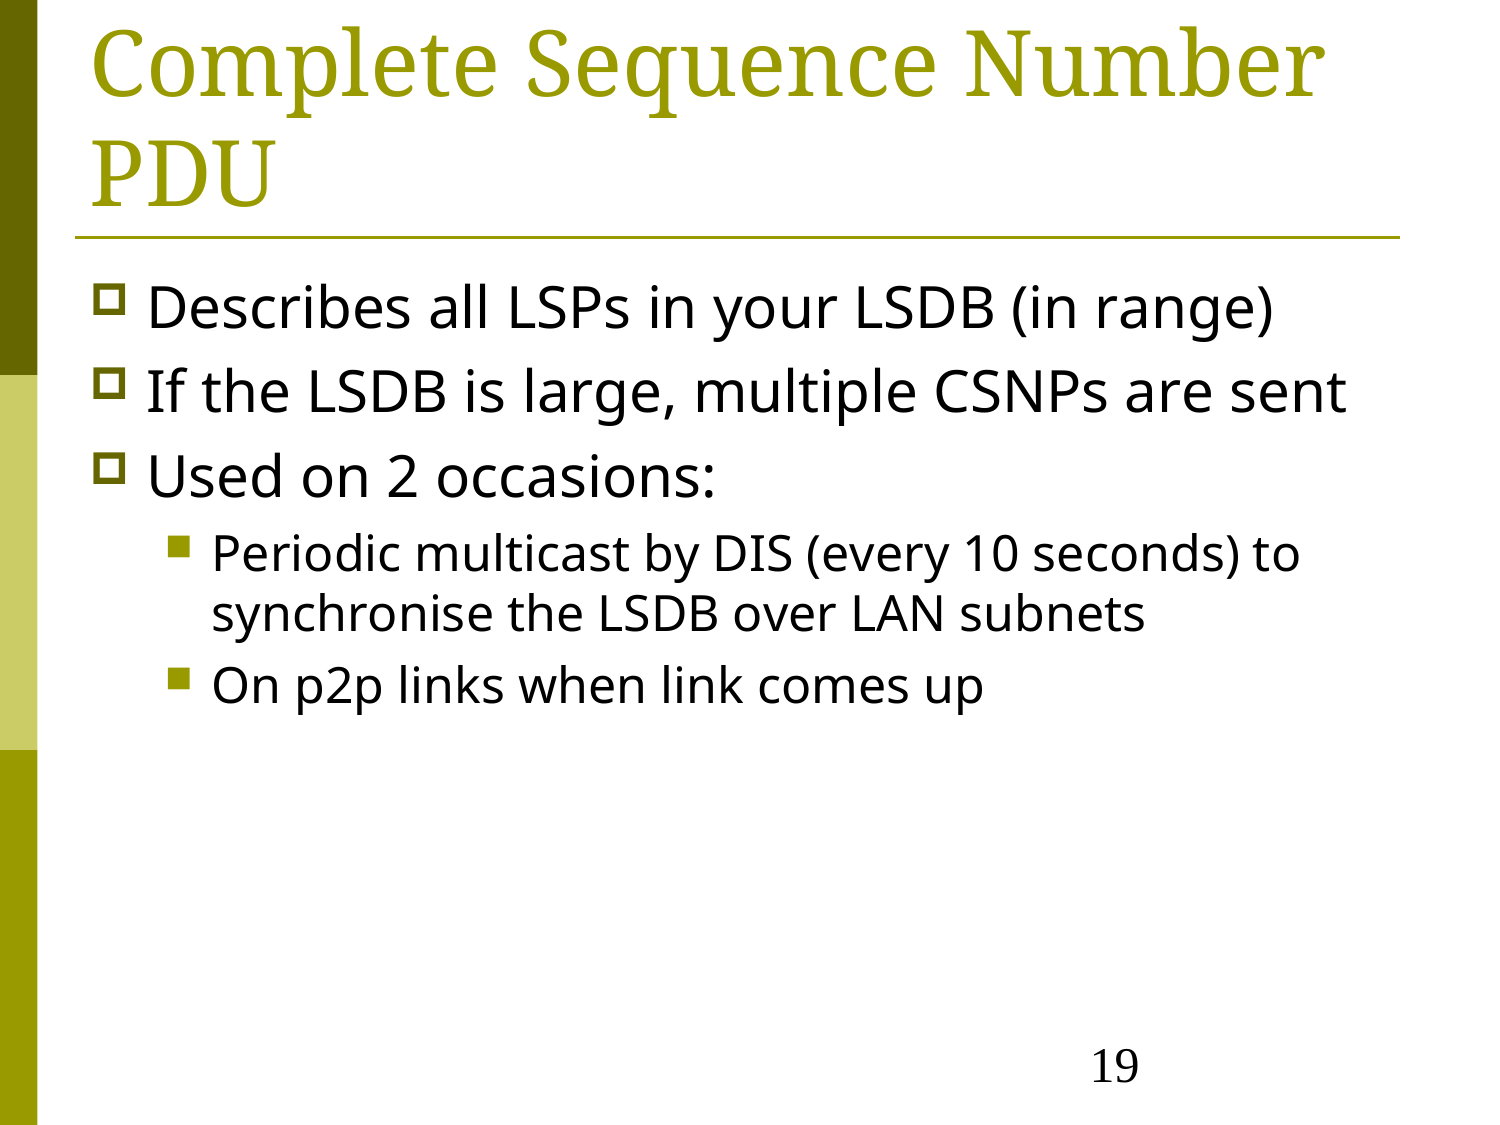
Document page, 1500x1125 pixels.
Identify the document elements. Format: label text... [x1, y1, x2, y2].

title Complete Sequence Number PDU [75, 45, 1426, 233]
list Describes all LSPs in your LSDB (in range) If the LSDB is large, multiple CSNPs are sent Used on 2 occasions: Periodic multicast by DIS (every 10 seconds) to synchronise the LSDB over LAN subnets On p2p links when link comes up [75, 262, 1426, 1006]
